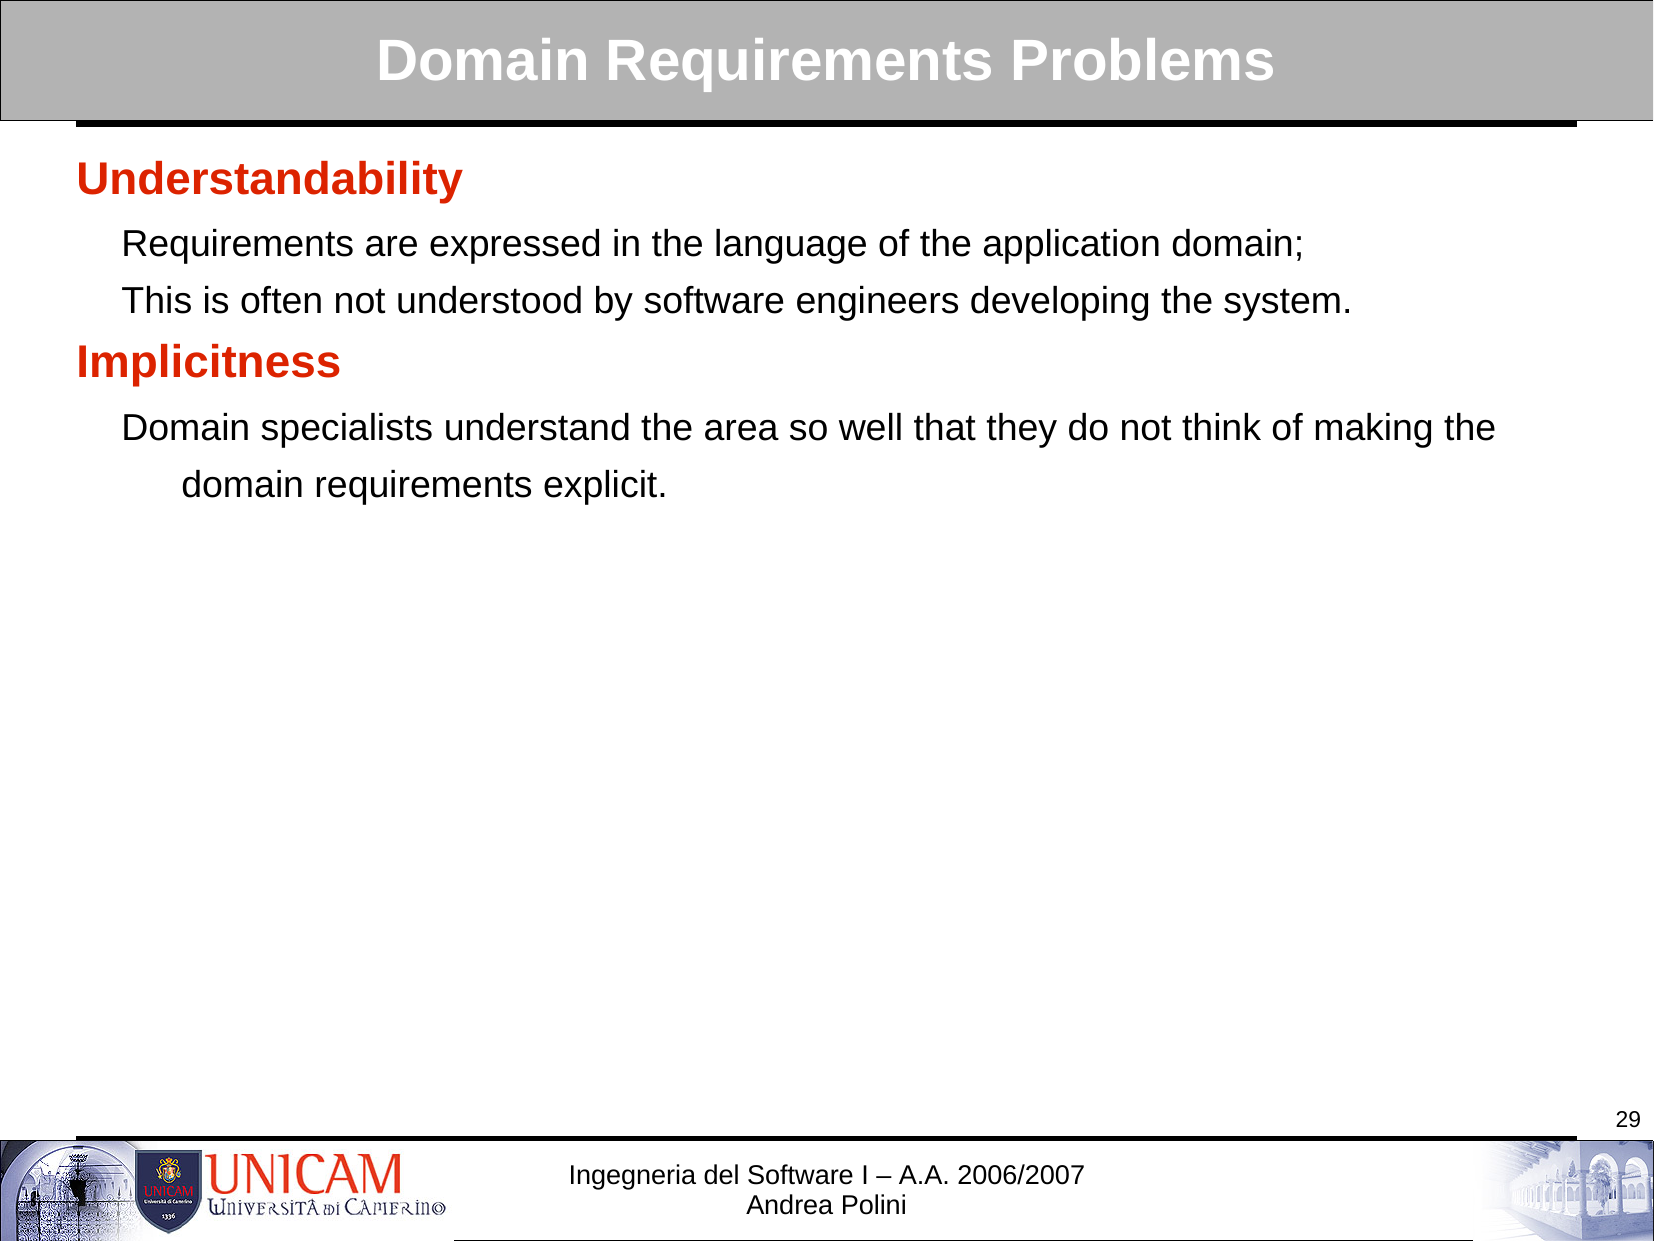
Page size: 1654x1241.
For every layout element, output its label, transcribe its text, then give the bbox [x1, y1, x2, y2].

title Domain Requirements Problems [0, 0, 1653, 121]
picture [0, 1141, 454, 1241]
picture [1473, 1141, 1654, 1241]
list Understandability Requirements are expressed in the language of the application domain; This is often not understood by software engineers developing the system. Implicitness Domain specialists understand the area so well that they do not think of making the domain requirements explicit. [76, 152, 1577, 671]
